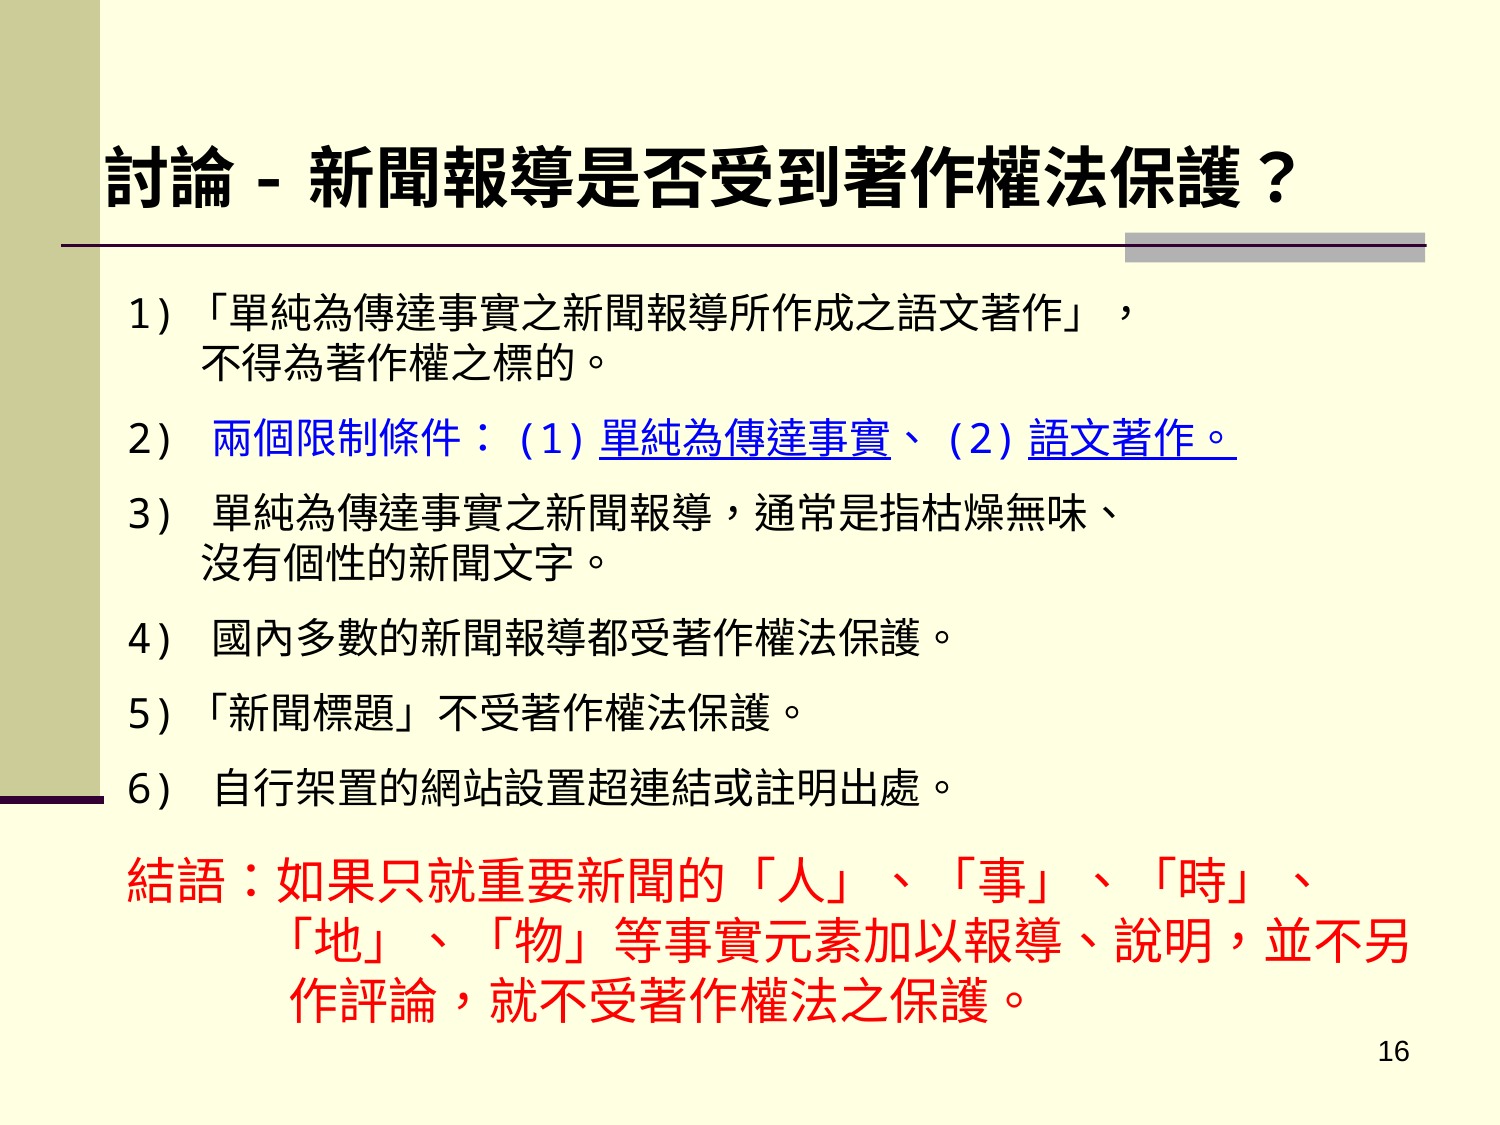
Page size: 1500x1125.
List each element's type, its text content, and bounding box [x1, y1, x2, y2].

text_box 討論-新聞報導是否受到著作權法保護？ [88, 78, 1408, 224]
text_box 1)「單純為傳達事實之新聞報導所作成之語文著作」， 不得為著作權之標的。 2) 兩個限制條件：(1)單純為傳達事實、(2)語文著作。 3) 單純為傳達事實之新聞報導，通常是指枯燥無味、 沒有個性的新聞文字。 4) 國內多數的新聞報導都受著作權法保護。 5)「新聞標題」不受著作權法保護。 6) 自行架置的網站設置超連結或註明出處。 結語：如果只就重要新聞的「人」、「事」、「時」、 「地」、「物」等事實元素加以報導、說明，並不另 作評論，就不受著作權法之保護。 [112, 278, 1446, 1037]
text_box <編號> [1074, 1037, 1426, 1103]
